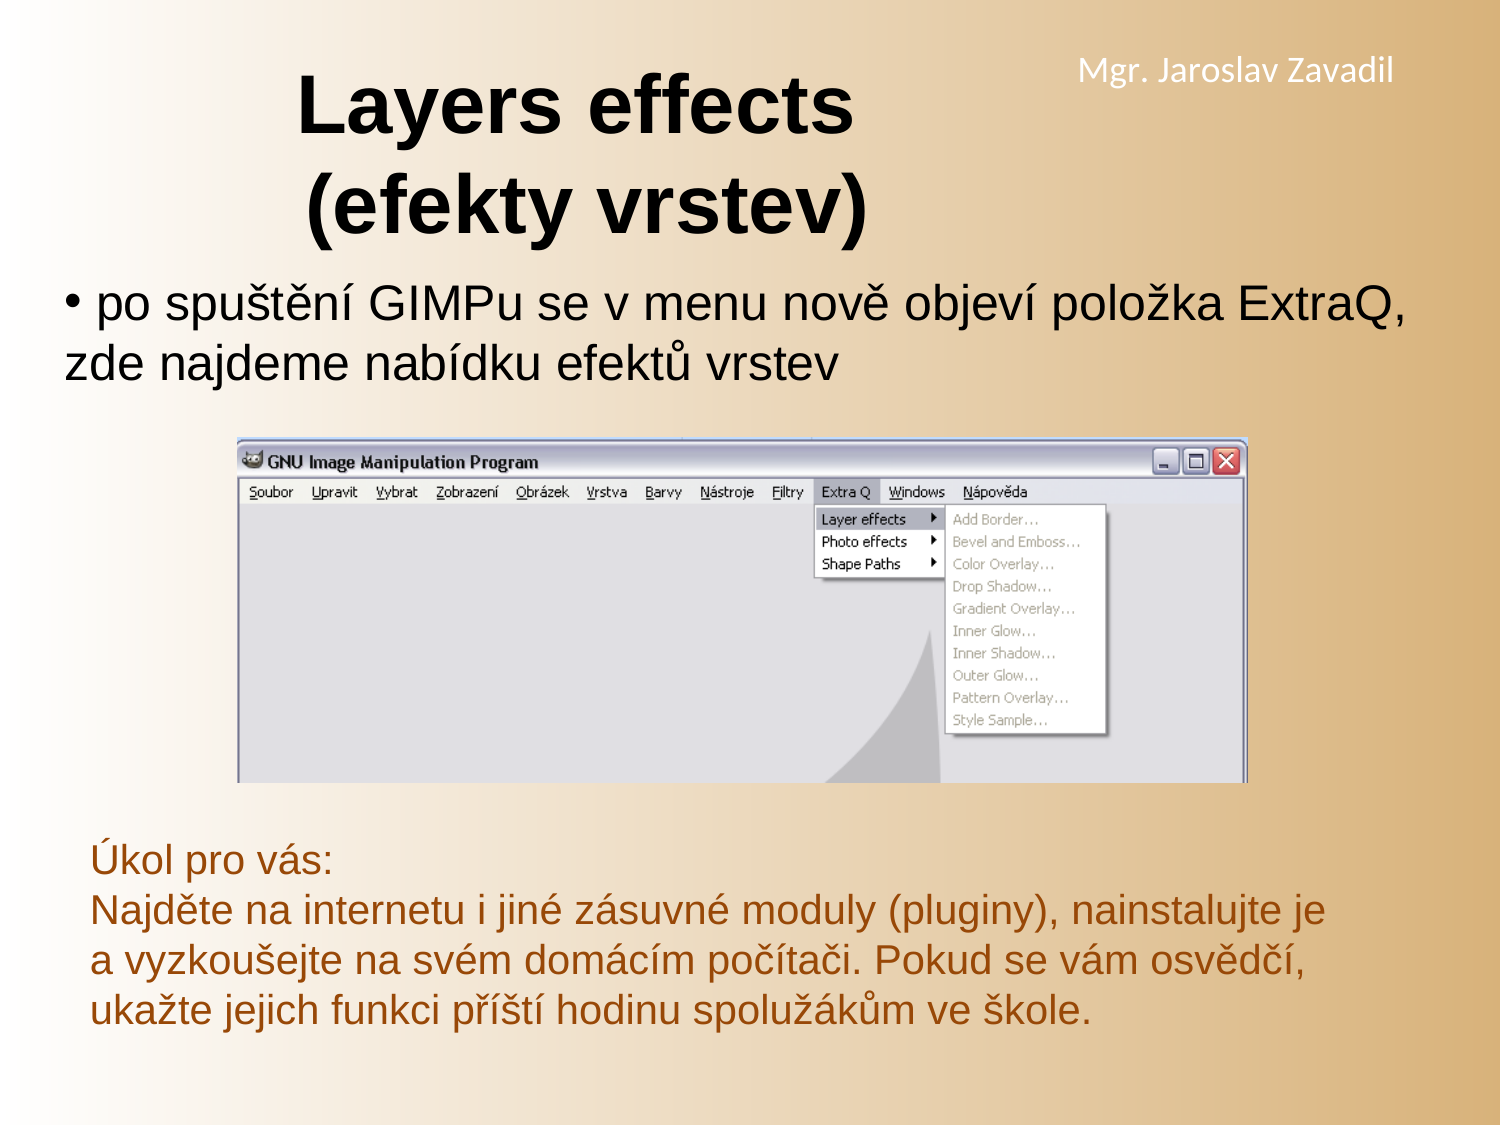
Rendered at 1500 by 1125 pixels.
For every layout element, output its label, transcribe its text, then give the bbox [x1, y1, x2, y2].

picture [237, 437, 1248, 774]
title Layers effects (efekty vrstev) [24, 0, 1150, 258]
text_box po spuštění GIMPu se v menu nově objeví položka ExtraQ, zde najdeme nabídku efektů vrstev [50, 262, 1451, 398]
text_box Úkol pro vás: Najděte na internetu i jiné zásuvné moduly (pluginy), nainstalujte je a vyzkoušejte na svém domácím počítači. Pokud se vám osvědčí, ukažte jejich funkci příští hodinu spolužákům ve škole. [74, 774, 1450, 1041]
text_box Mgr. Jaroslav Zavadil [1150, 37, 1450, 98]
